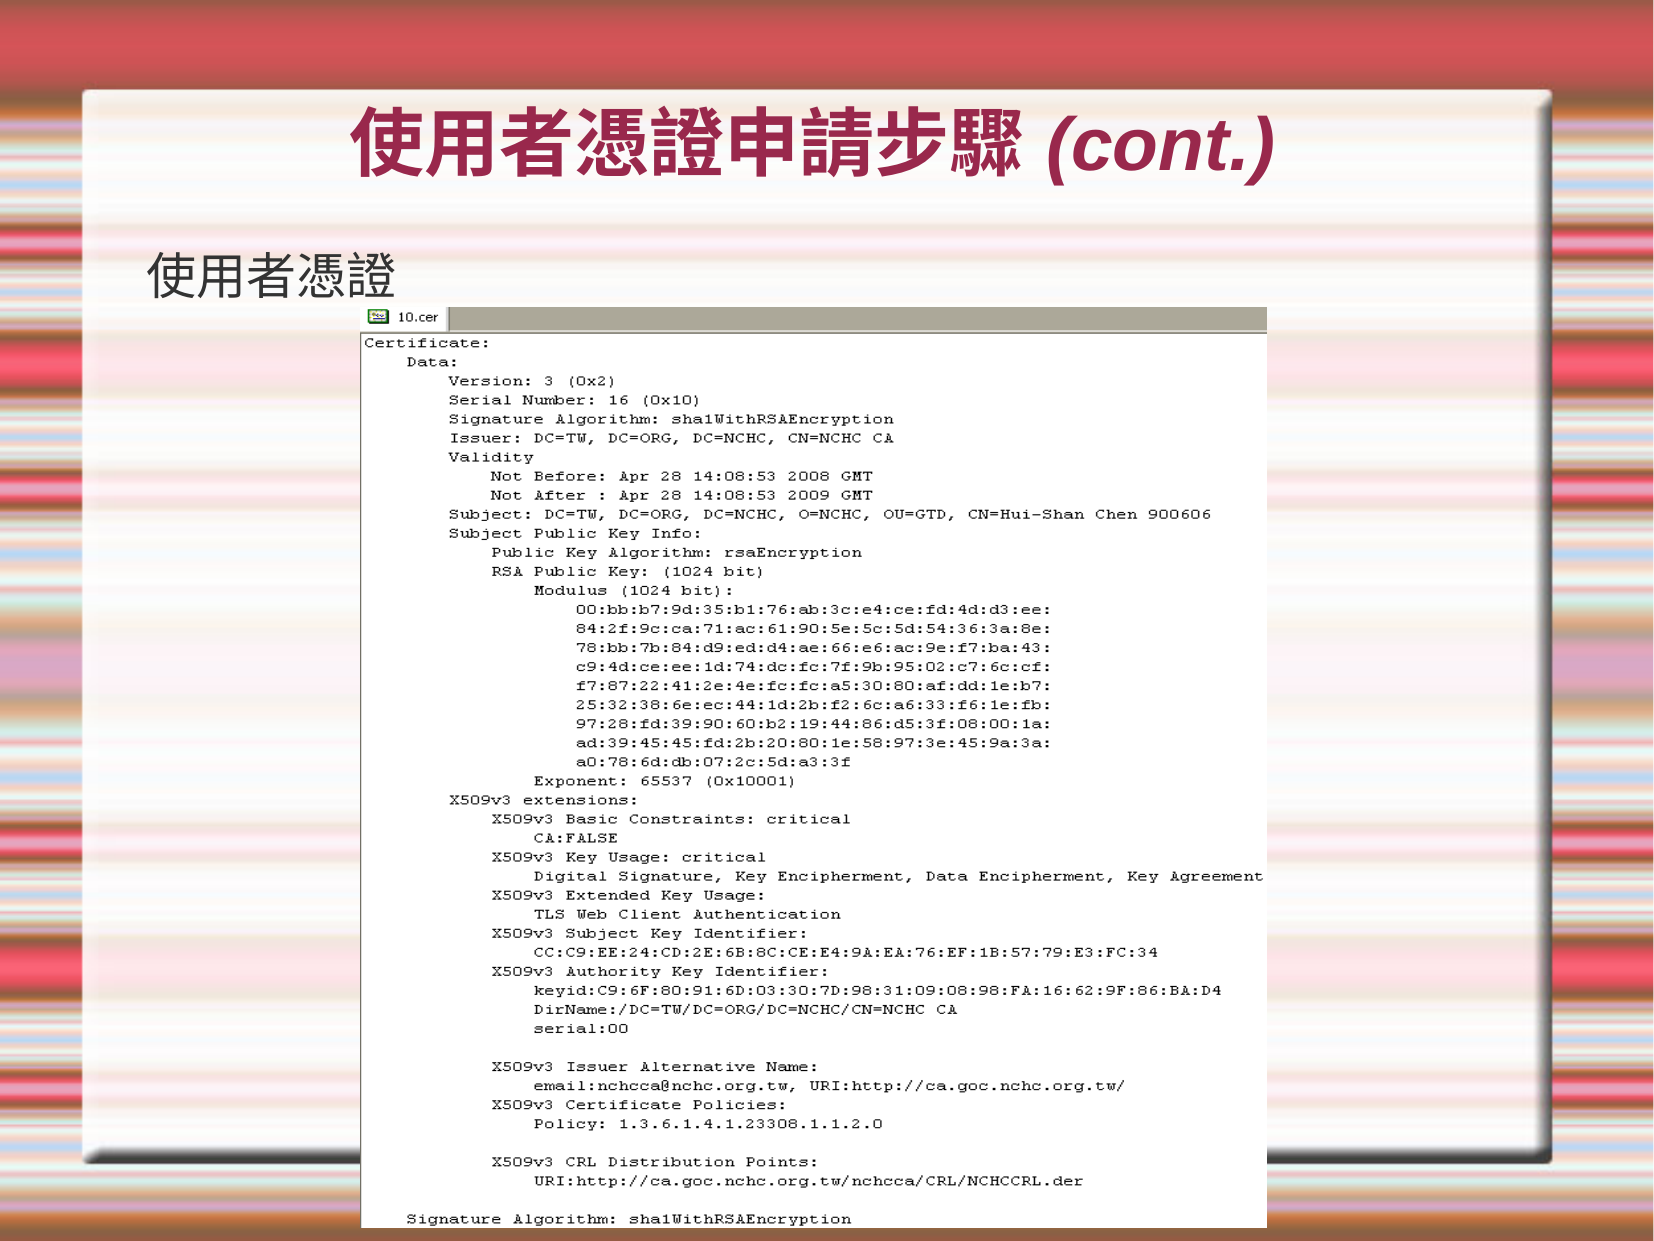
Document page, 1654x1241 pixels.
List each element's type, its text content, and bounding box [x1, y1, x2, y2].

title 使用者憑證申請步驟(cont.) [106, 41, 1519, 234]
list 使用者憑證 [134, 236, 1516, 1118]
picture [0, 0, 1654, 1241]
